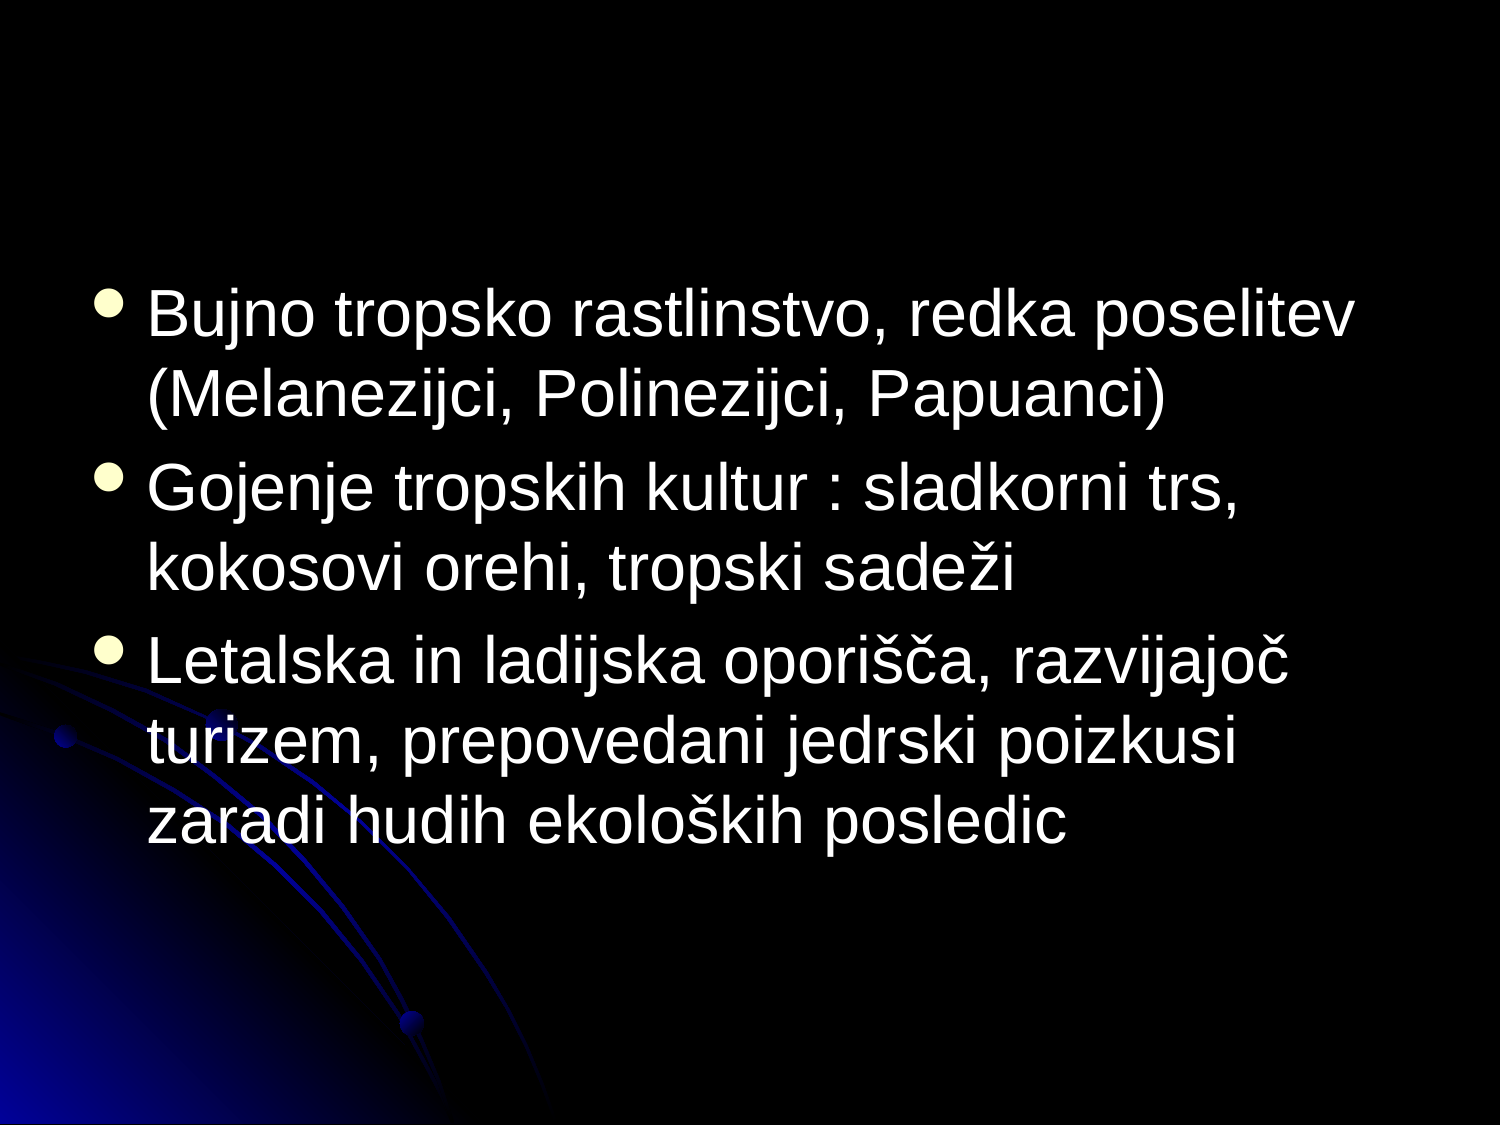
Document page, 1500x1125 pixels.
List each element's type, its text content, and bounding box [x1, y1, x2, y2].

list Bujno tropsko rastlinstvo, redka poselitev (Melanezijci, Polinezijci, Papuanci) Gojenje tropskih kultur : sladkorni trs, kokosovi orehi, tropski sadeži Letalska in ladijska oporišča, razvijajoč turizem, prepovedani jedrski poizkusi zaradi hudih ekoloških posledic [75, 262, 1425, 1006]
